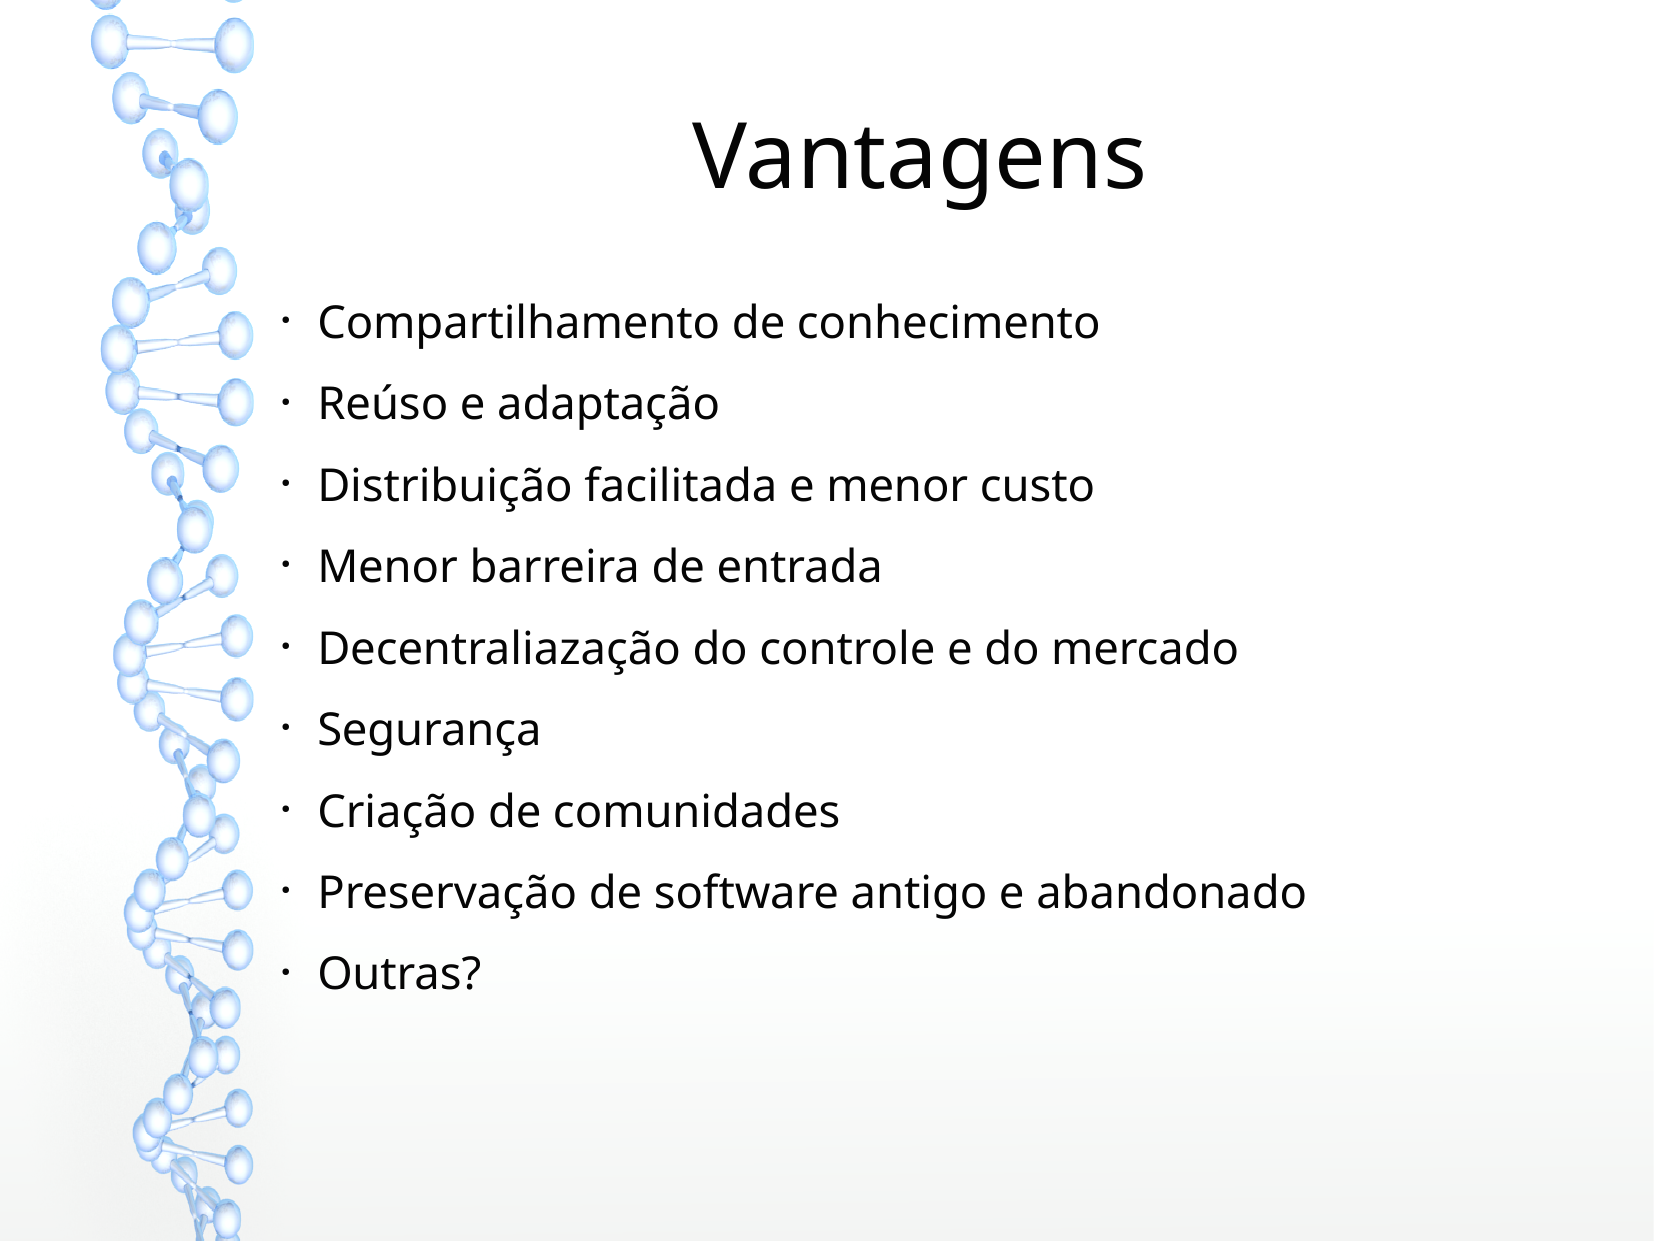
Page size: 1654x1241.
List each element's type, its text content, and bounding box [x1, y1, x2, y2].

title Vantagens [269, 49, 1571, 257]
list Compartilhamento de conhecimento Reúso e adaptação Distribuição facilitada e menor custo Menor barreira de entrada Decentraliazação do controle e do mercado Segurança Criação de comunidades Preservação de software antigo e abandonado Outras? [269, 290, 1538, 1010]
picture [0, 0, 1654, 1241]
